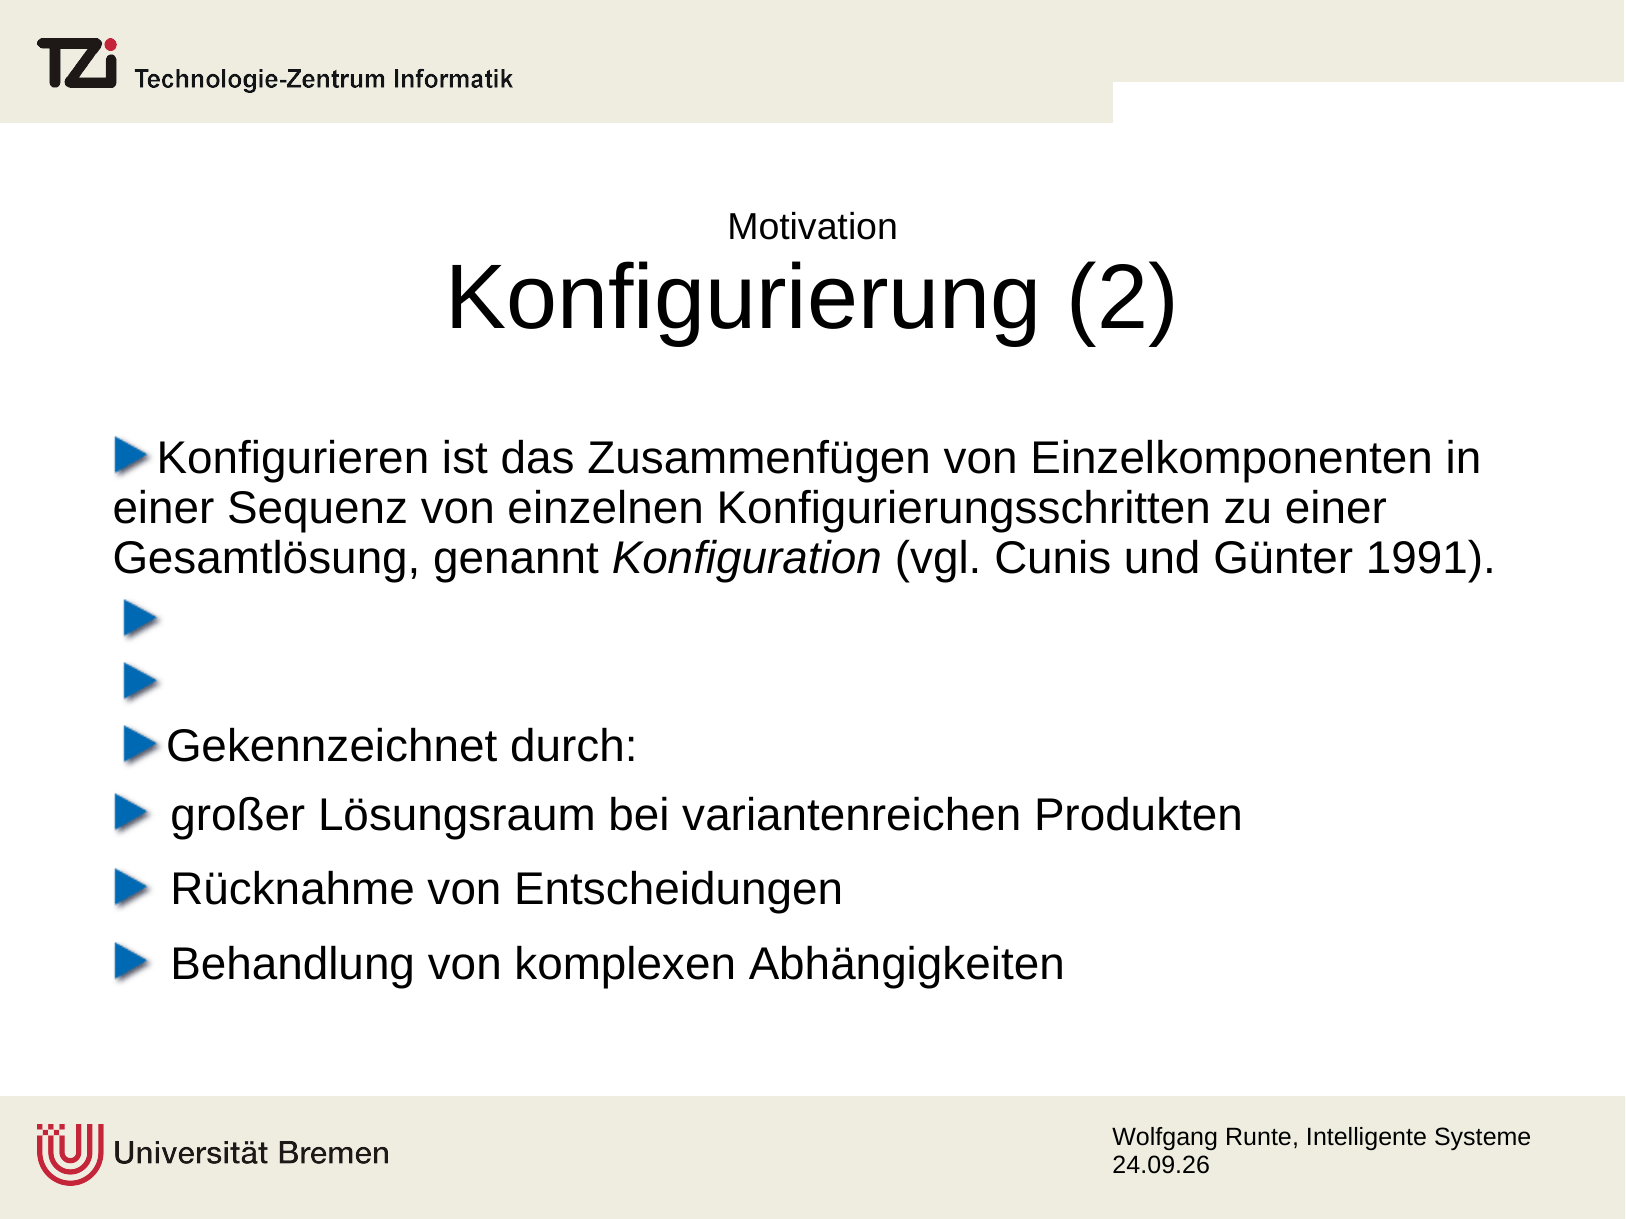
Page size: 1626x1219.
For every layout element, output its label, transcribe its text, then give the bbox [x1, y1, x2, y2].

picture [37, 1124, 388, 1186]
list Konfigurieren ist das Zusammenfügen von Einzelkomponenten in einer Sequenz von einzelnen Konfigurierungsschritten zu einer Gesamtlösung, genannt Konfiguration (vgl. Cunis und Günter 1991). Gekennzeichnet durch: großer Lösungsraum bei variantenreichen Produkten Rücknahme von Entscheidungen Behandlung von komplexen Abhängigkeiten [112, 433, 1513, 1070]
picture [37, 38, 513, 93]
title Motivation Konfigurierung (2) [112, 162, 1513, 393]
